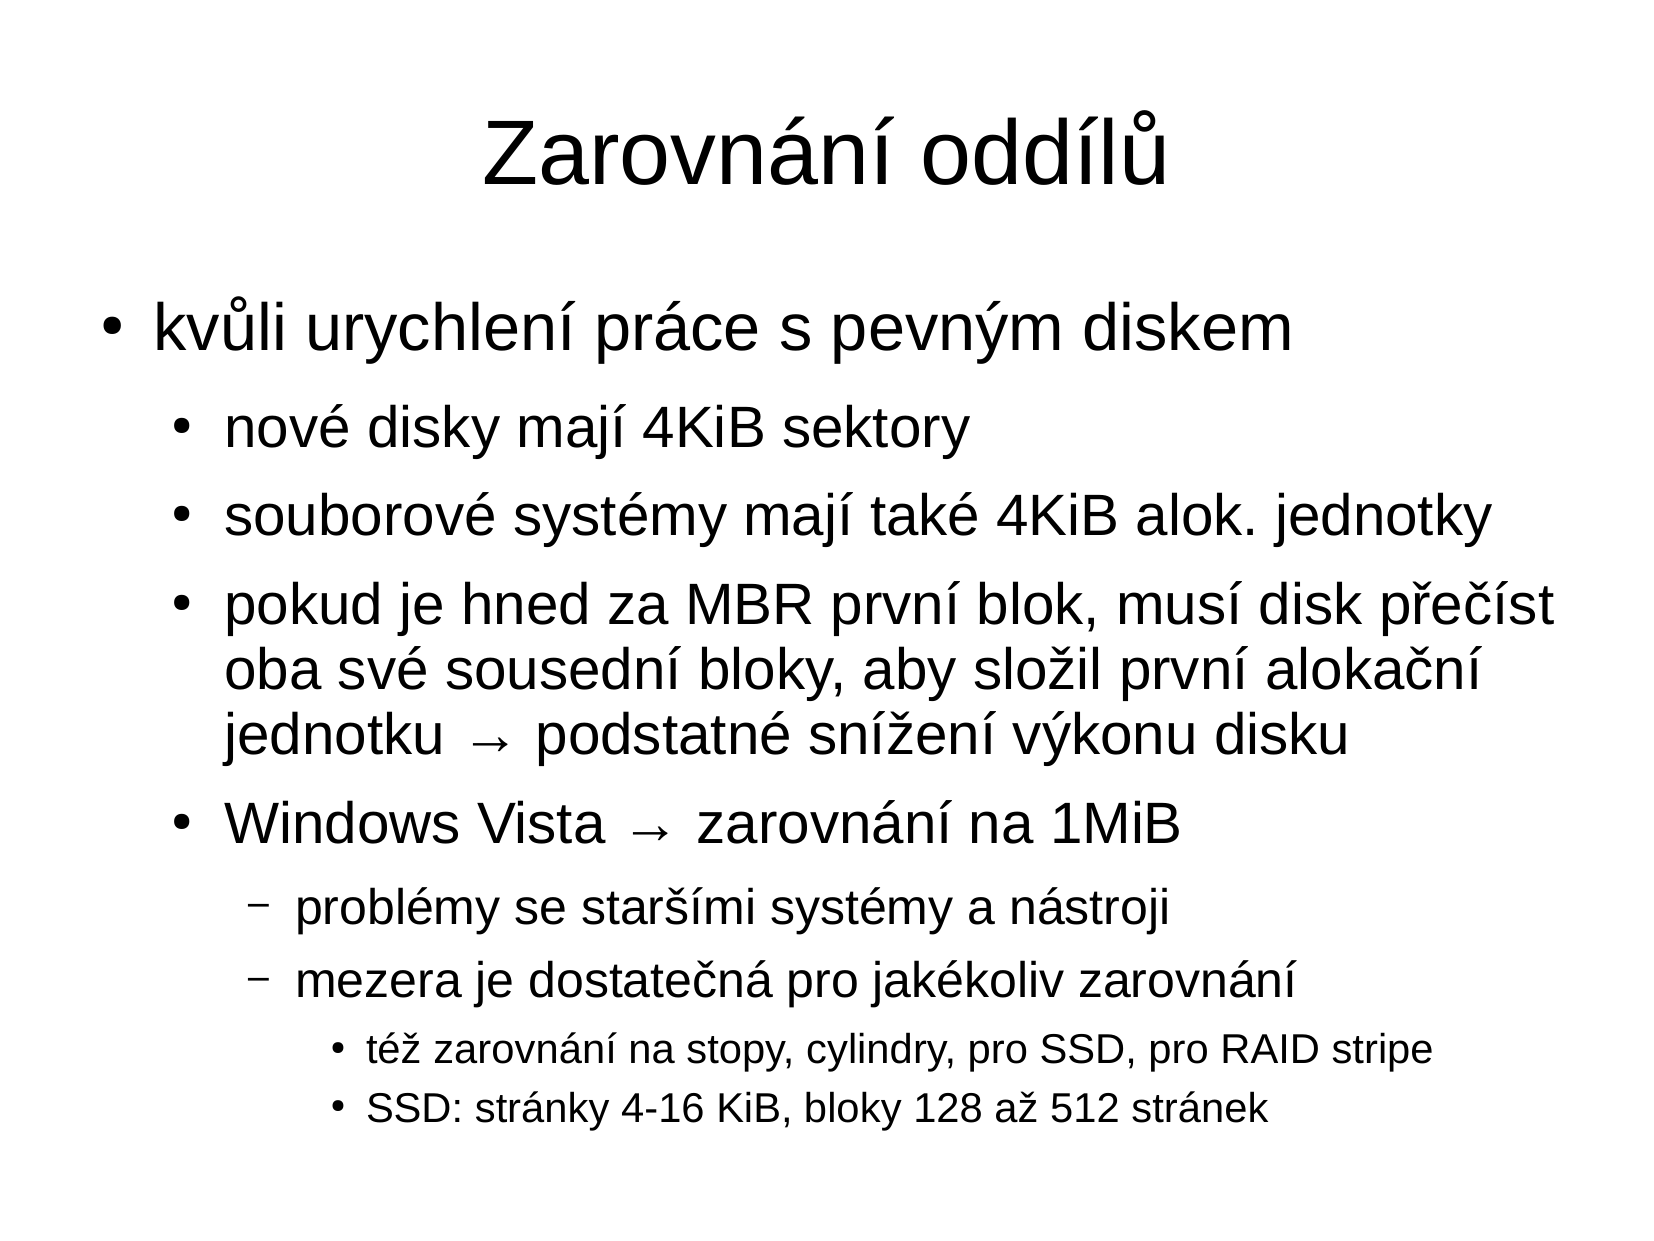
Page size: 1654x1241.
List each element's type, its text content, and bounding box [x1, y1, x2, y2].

title Zarovnání oddílů [82, 49, 1571, 257]
list kvůli urychlení práce s pevným diskem nové disky mají 4KiB sektory souborové systémy mají také 4KiB alok. jednotky pokud je hned za MBR první blok, musí disk přečíst oba své sousední bloky, aby složil první alokační jednotku → podstatné snížení výkonu disku Windows Vista → zarovnání na 1MiB problémy se staršími systémy a nástroji mezera je dostatečná pro jakékoliv zarovnání též zarovnání na stopy, cylindry, pro SSD, pro RAID stripe SSD: stránky 4-16 KiB, bloky 128 až 512 stránek [82, 290, 1571, 1131]
